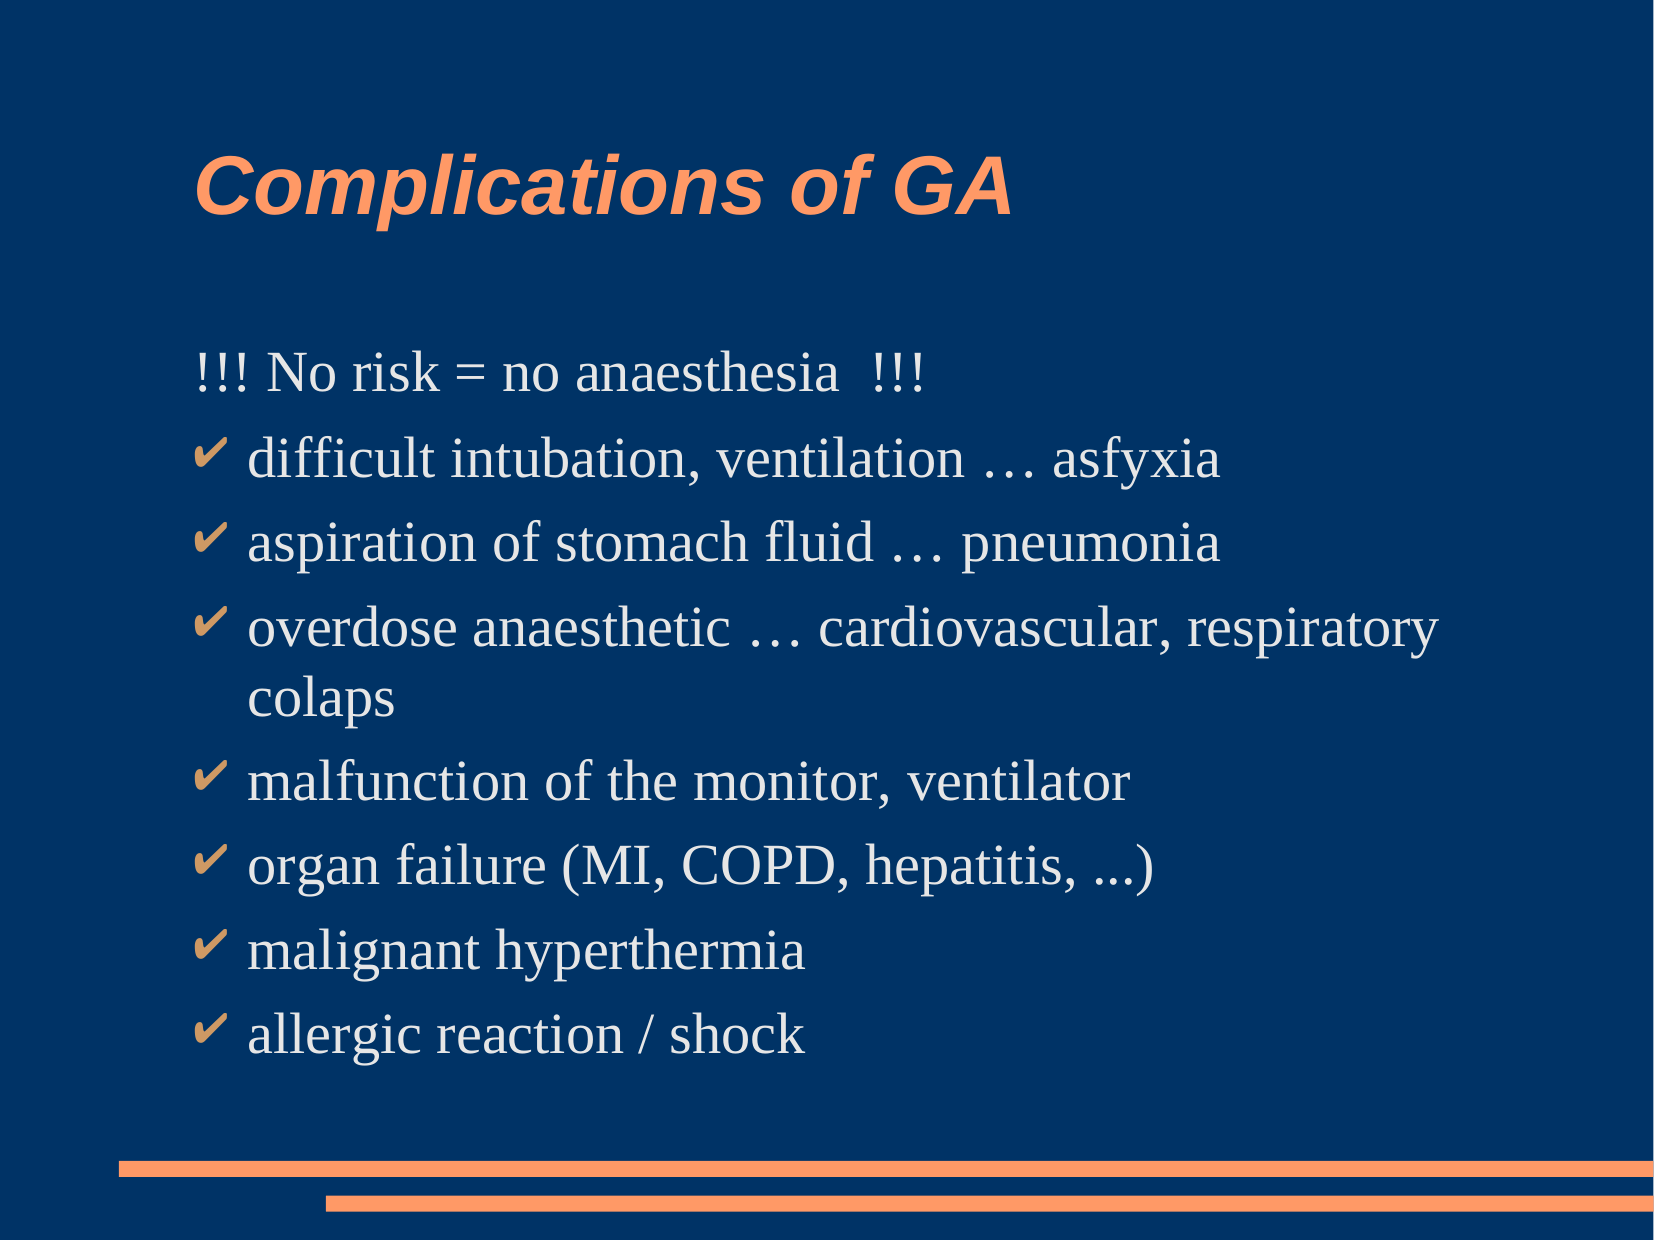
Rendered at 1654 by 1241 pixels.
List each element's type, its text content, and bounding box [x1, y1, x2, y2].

list !!! No risk = no anaesthesia !!! difficult intubation, ventilation … asfyxia aspiration of stomach fluid … pneumonia overdose anaesthetic … cardiovascular, respiratory colaps malfunction of the monitor, ventilator organ failure (MI, COPD, hepatitis, ...) malignant hyperthermia allergic reaction / shock [179, 330, 1585, 1228]
title Complications of GA [179, 82, 1585, 290]
